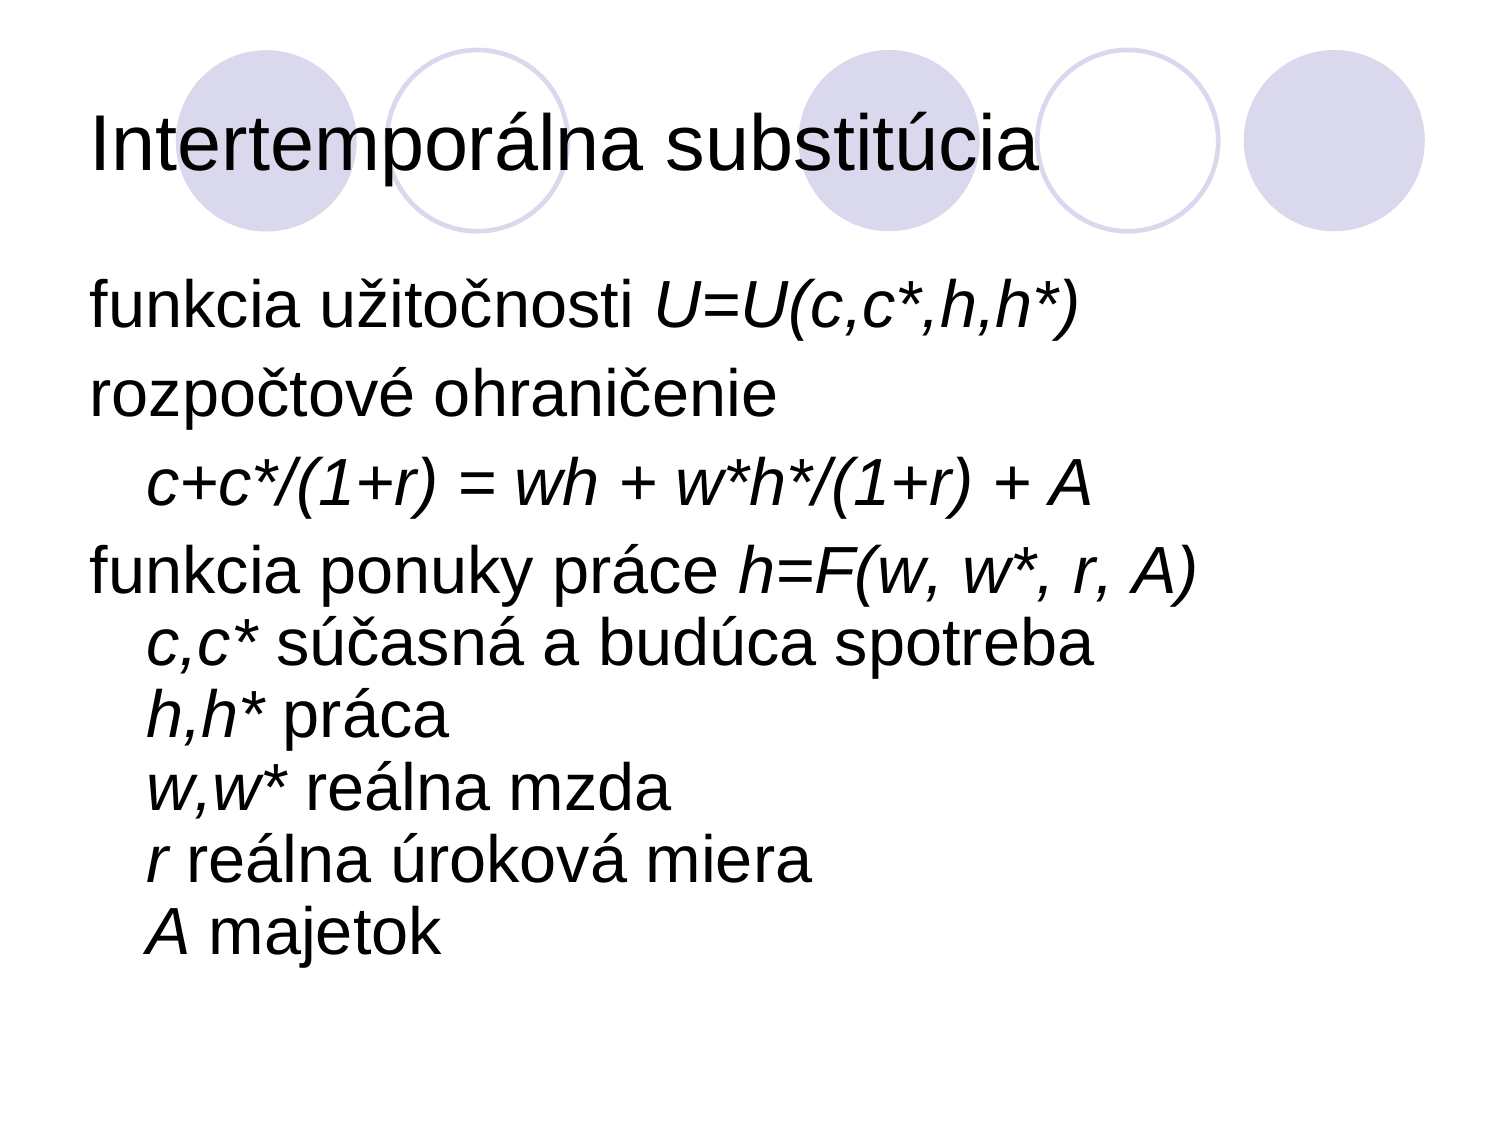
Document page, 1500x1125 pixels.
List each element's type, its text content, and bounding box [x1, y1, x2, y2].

list funkcia užitočnosti U=U(c,c*,h,h*) rozpočtové ohraničenie c+c*/(1+r) = wh + w*h*/(1+r) + A funkcia ponuky práce h=F(w, w*, r, A) c,c* súčasná a budúca spotreba h,h* práca w,w* reálna mzda r reálna úroková miera A majetok [75, 262, 1426, 1006]
title Intertemporálna substitúcia [75, 45, 1426, 233]
